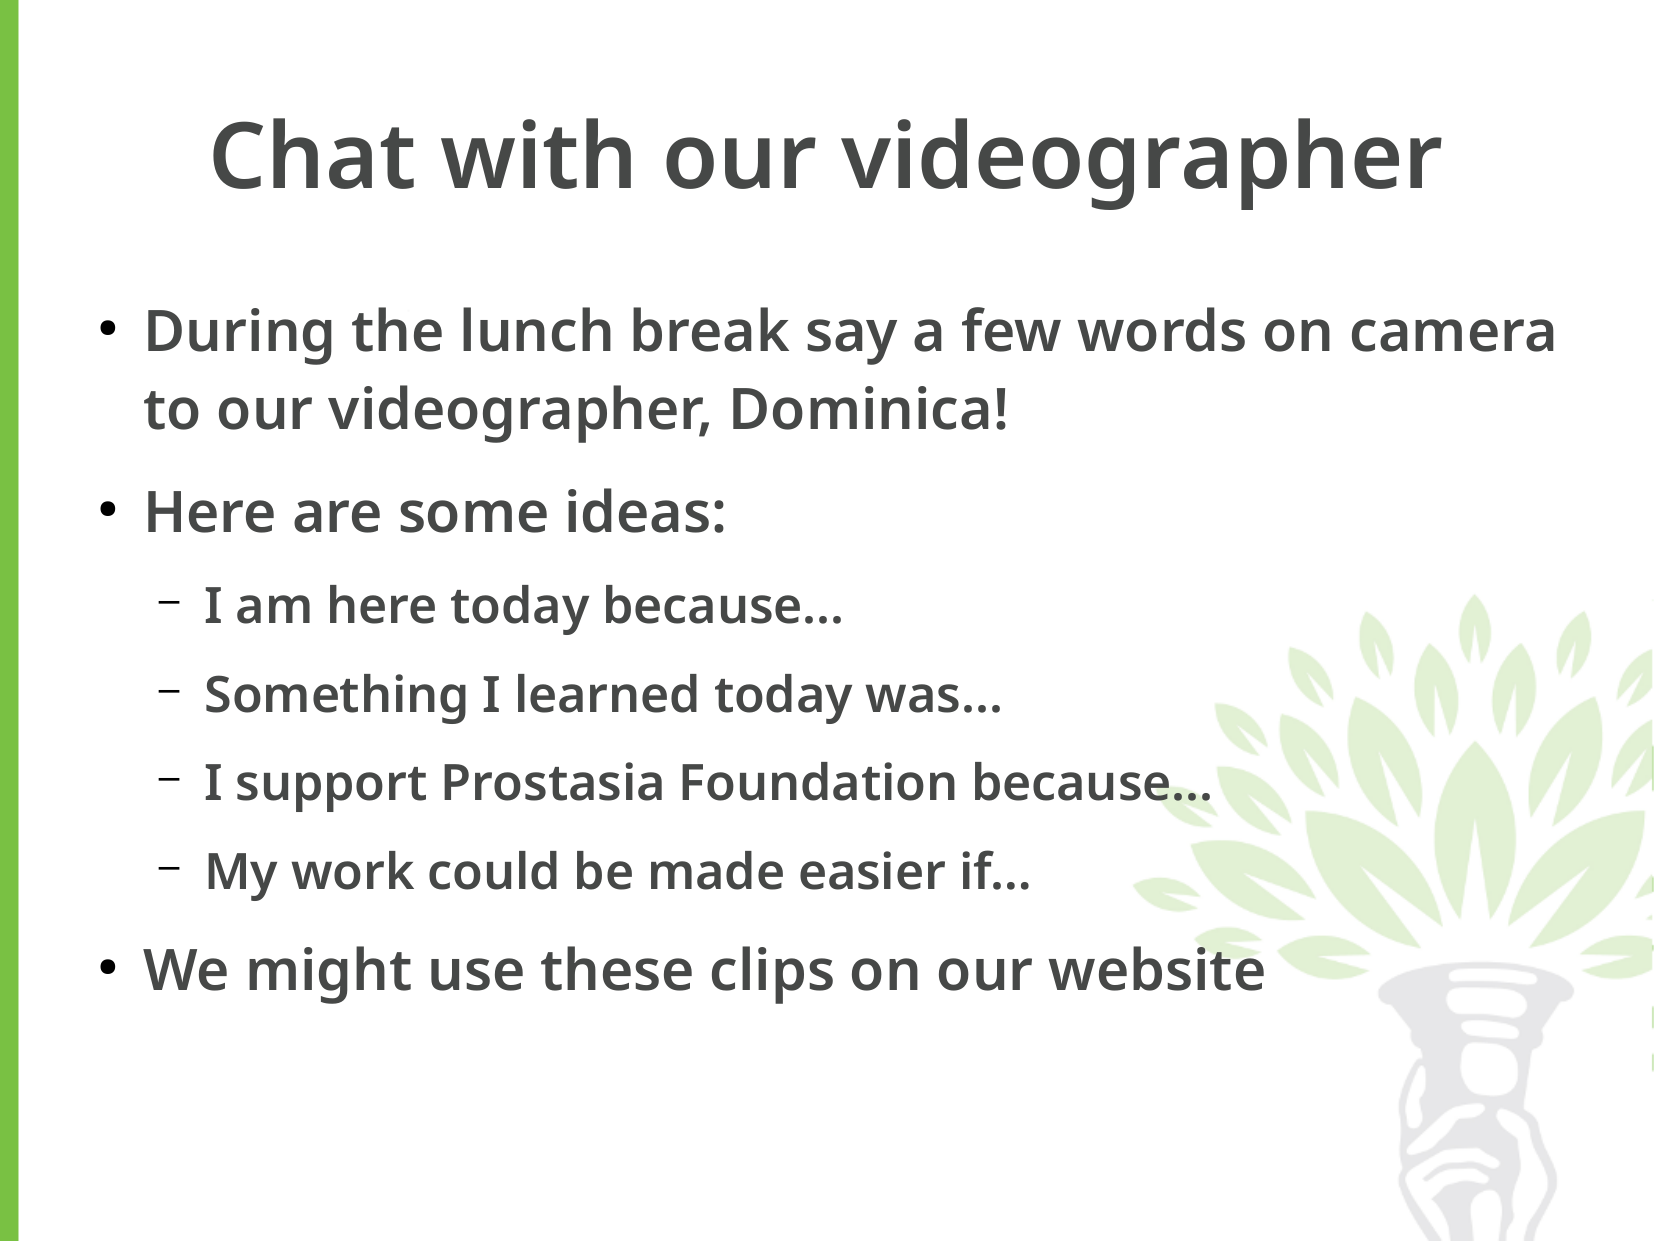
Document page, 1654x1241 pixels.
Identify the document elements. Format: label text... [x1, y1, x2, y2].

list During the lunch break say a few words on camera to our videographer, Dominica! Here are some ideas: I am here today because... Something I learned today was... I support Prostasia Foundation because... My work could be made easier if… We might use these clips on our website [82, 290, 1571, 1010]
picture [0, 0, 1654, 1241]
title Chat with our videographer [82, 49, 1571, 257]
